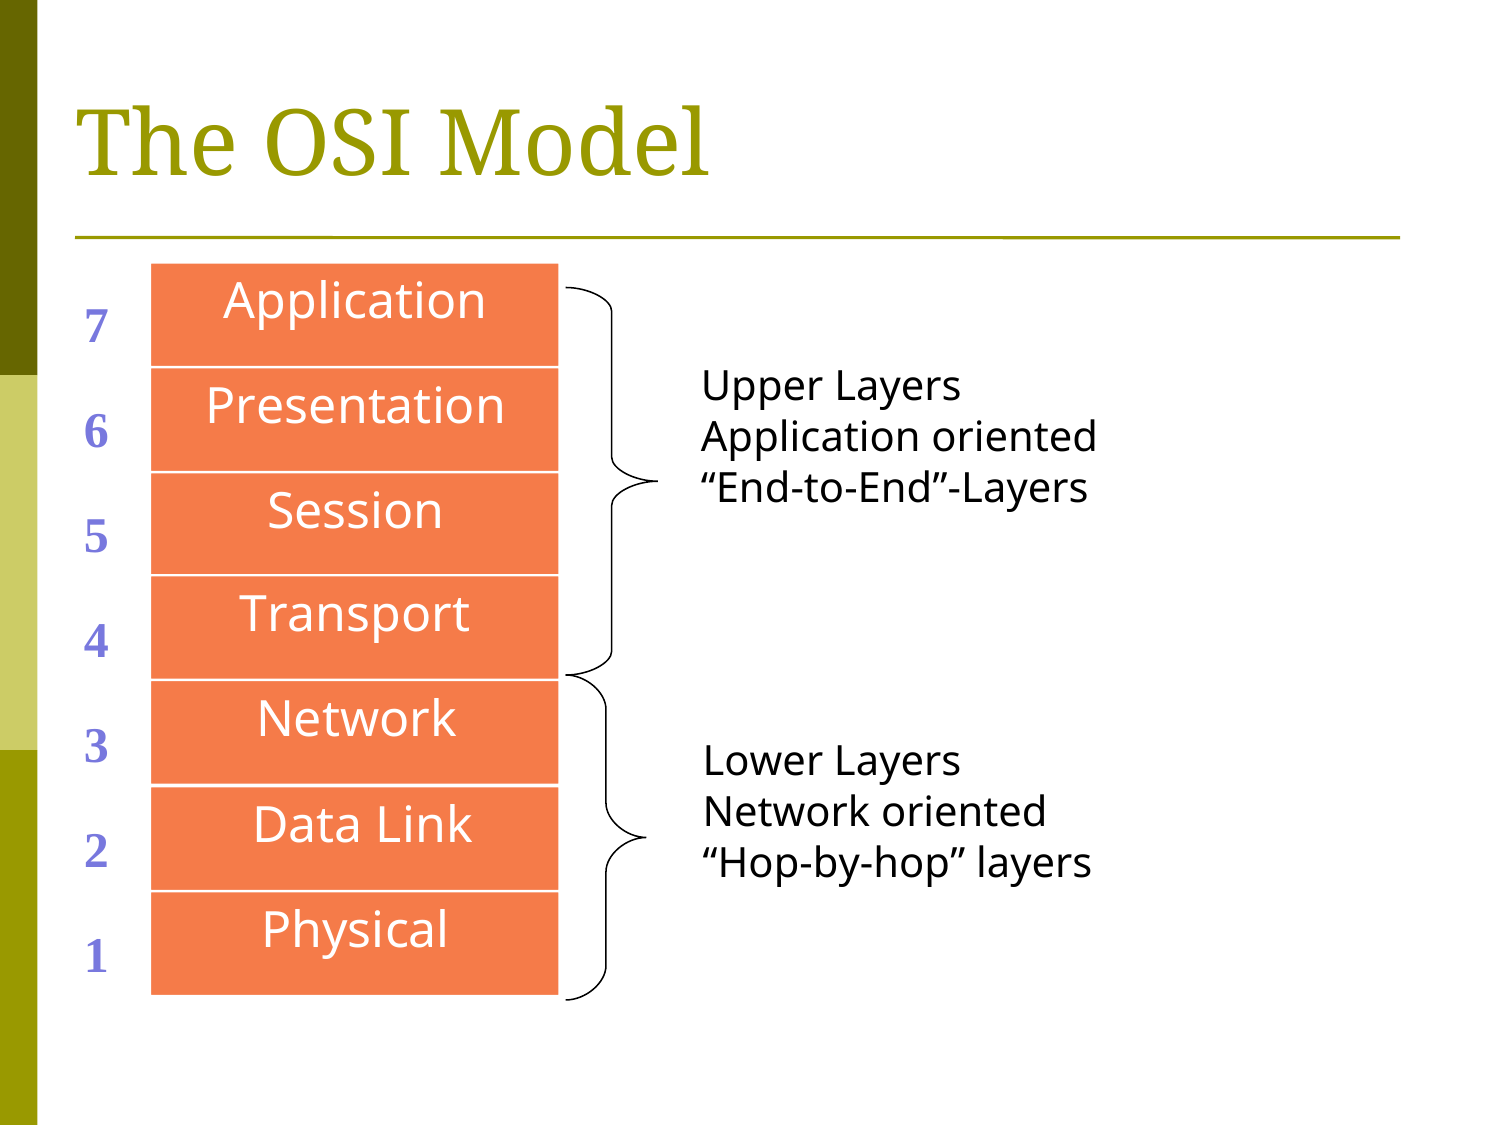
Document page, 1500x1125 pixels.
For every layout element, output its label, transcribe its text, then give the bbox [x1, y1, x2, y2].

text_box Presentation [190, 367, 522, 443]
text_box 2 [69, 811, 124, 886]
text_box Network [241, 680, 473, 756]
text_box 1 [69, 916, 124, 991]
text_box 7 [69, 287, 124, 362]
text_box Transport [224, 575, 486, 651]
text_box 4 [69, 601, 124, 676]
text_box Upper Layers Application oriented “End-to-End”-Layers [686, 350, 1114, 519]
text_box 6 [69, 392, 124, 467]
text_box Data Link [224, 786, 488, 862]
text_box The OSI Model [75, 45, 1426, 233]
text_box [150, 262, 560, 785]
text_box 3 [69, 706, 124, 781]
text_box Session [252, 472, 460, 548]
text_box Physical [246, 891, 465, 967]
text_box 5 [69, 497, 124, 572]
text_box Lower Layers Network oriented “Hop-by-hop” layers [687, 725, 1108, 894]
text_box Application [209, 262, 503, 338]
text_box [150, 786, 560, 996]
